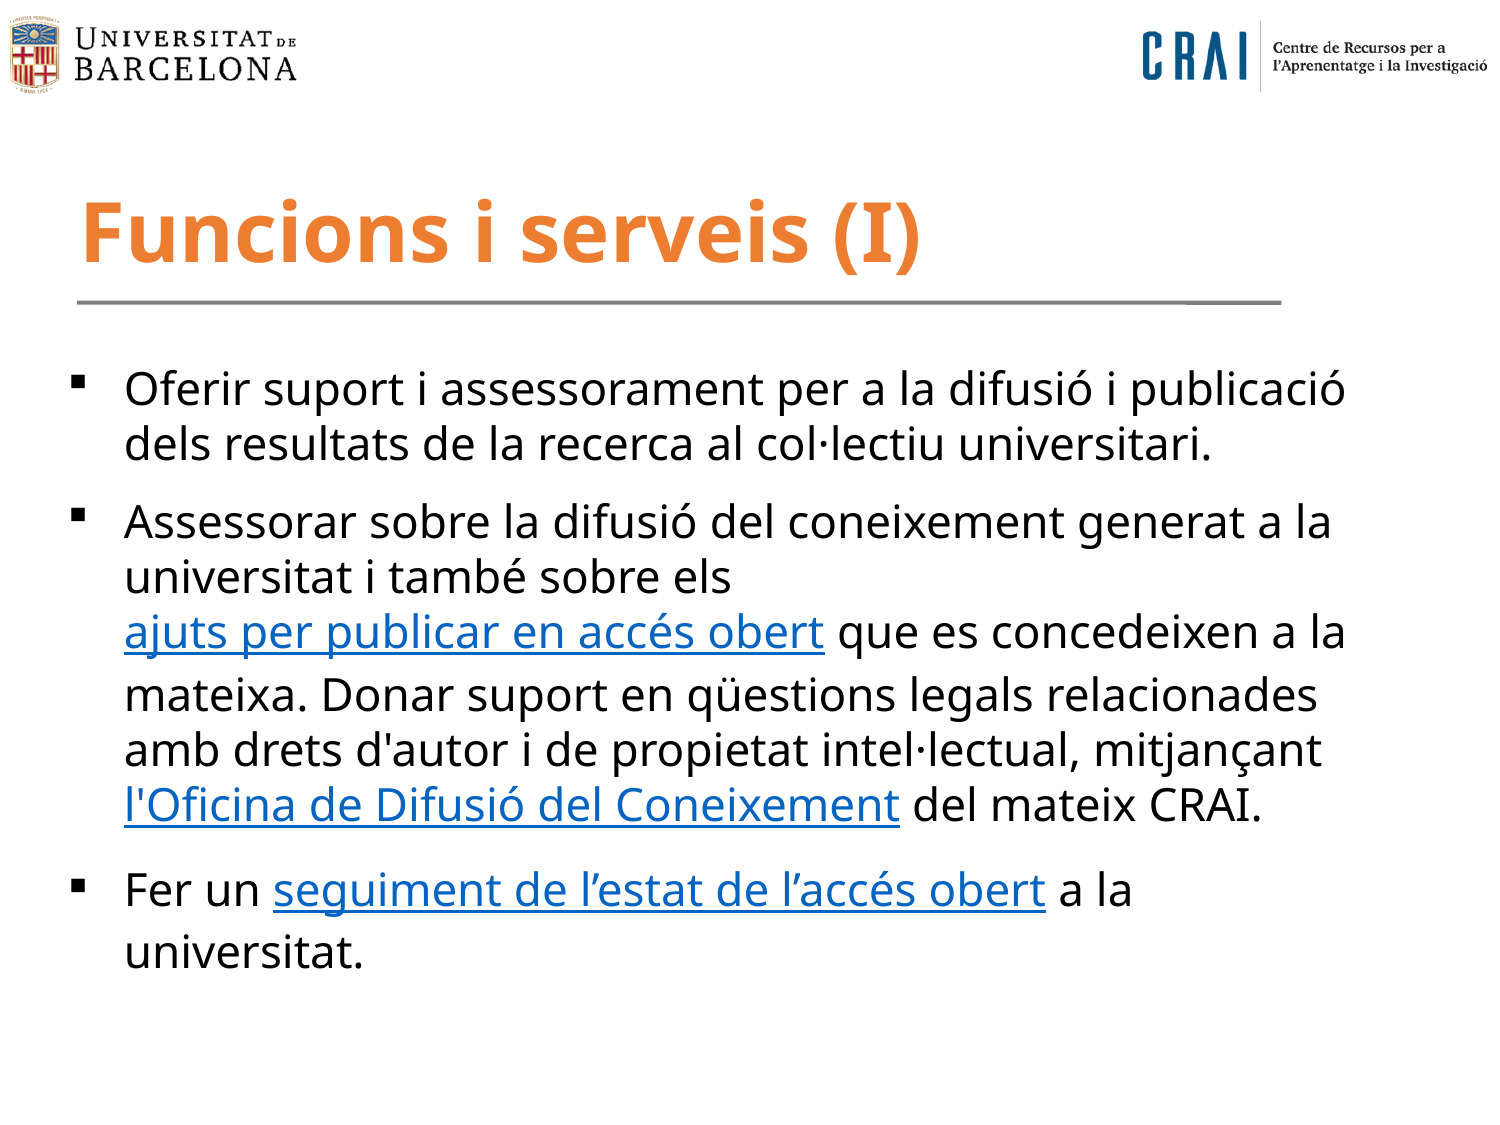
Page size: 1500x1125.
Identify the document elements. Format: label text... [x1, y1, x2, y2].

text_box Funcions i serveis (I) [64, 171, 1376, 287]
text_box Oferir suport i assessorament per a la difusió i publicació dels resultats de la recerca al col·lectiu universitari. Assessorar sobre la difusió del coneixement generat a la universitat i també sobre els ajuts per publicar en accés obert que es concedeixen a la mateixa. Donar suport en qüestions legals relacionades amb drets d'autor i de propietat intel·lectual, mitjançant l'Oficina de Difusió del Coneixement del mateix CRAI. Fer un seguiment de l’estat de l’accés obert a la universitat. [52, 352, 1388, 986]
picture [8, 14, 1490, 219]
